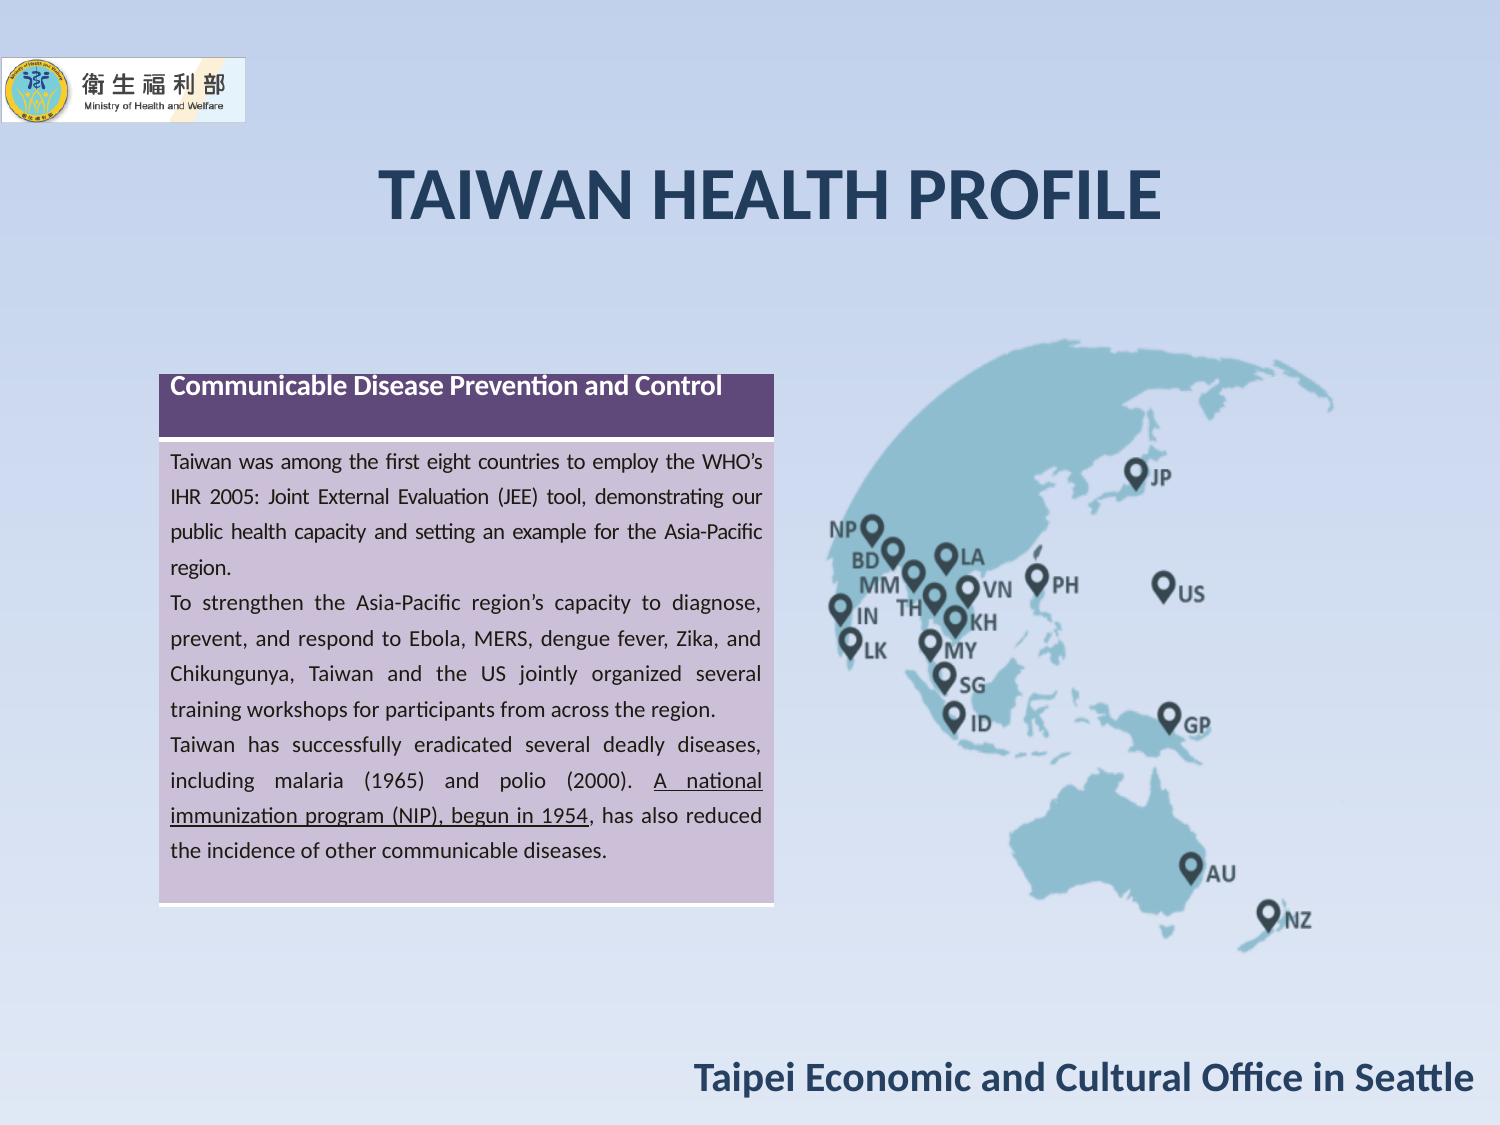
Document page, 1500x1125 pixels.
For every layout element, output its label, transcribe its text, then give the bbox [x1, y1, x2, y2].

table_header Communicable Disease Prevention and Control [159, 374, 774, 437]
table_cell Taiwan was among the first eight countries to employ the WHO’s IHR 2005: Joint External Evaluation (JEE) tool, demonstrating our public health capacity and setting an example for the Asia-Pacific region. To strengthen the Asia-Pacific region’s capacity to diagnose, prevent, and respond to Ebola, MERS, dengue fever, Zika, and Chikungunya, Taiwan and the US jointly organized several training workshops for participants from across the region. Taiwan has successfully eradicated several deadly diseases, including malaria (1965) and polio (2000). A national immunization program (NIP), begun in 1954, has also reduced the incidence of other communicable diseases. [159, 442, 774, 903]
picture [809, 314, 1353, 969]
picture [1, 57, 246, 123]
